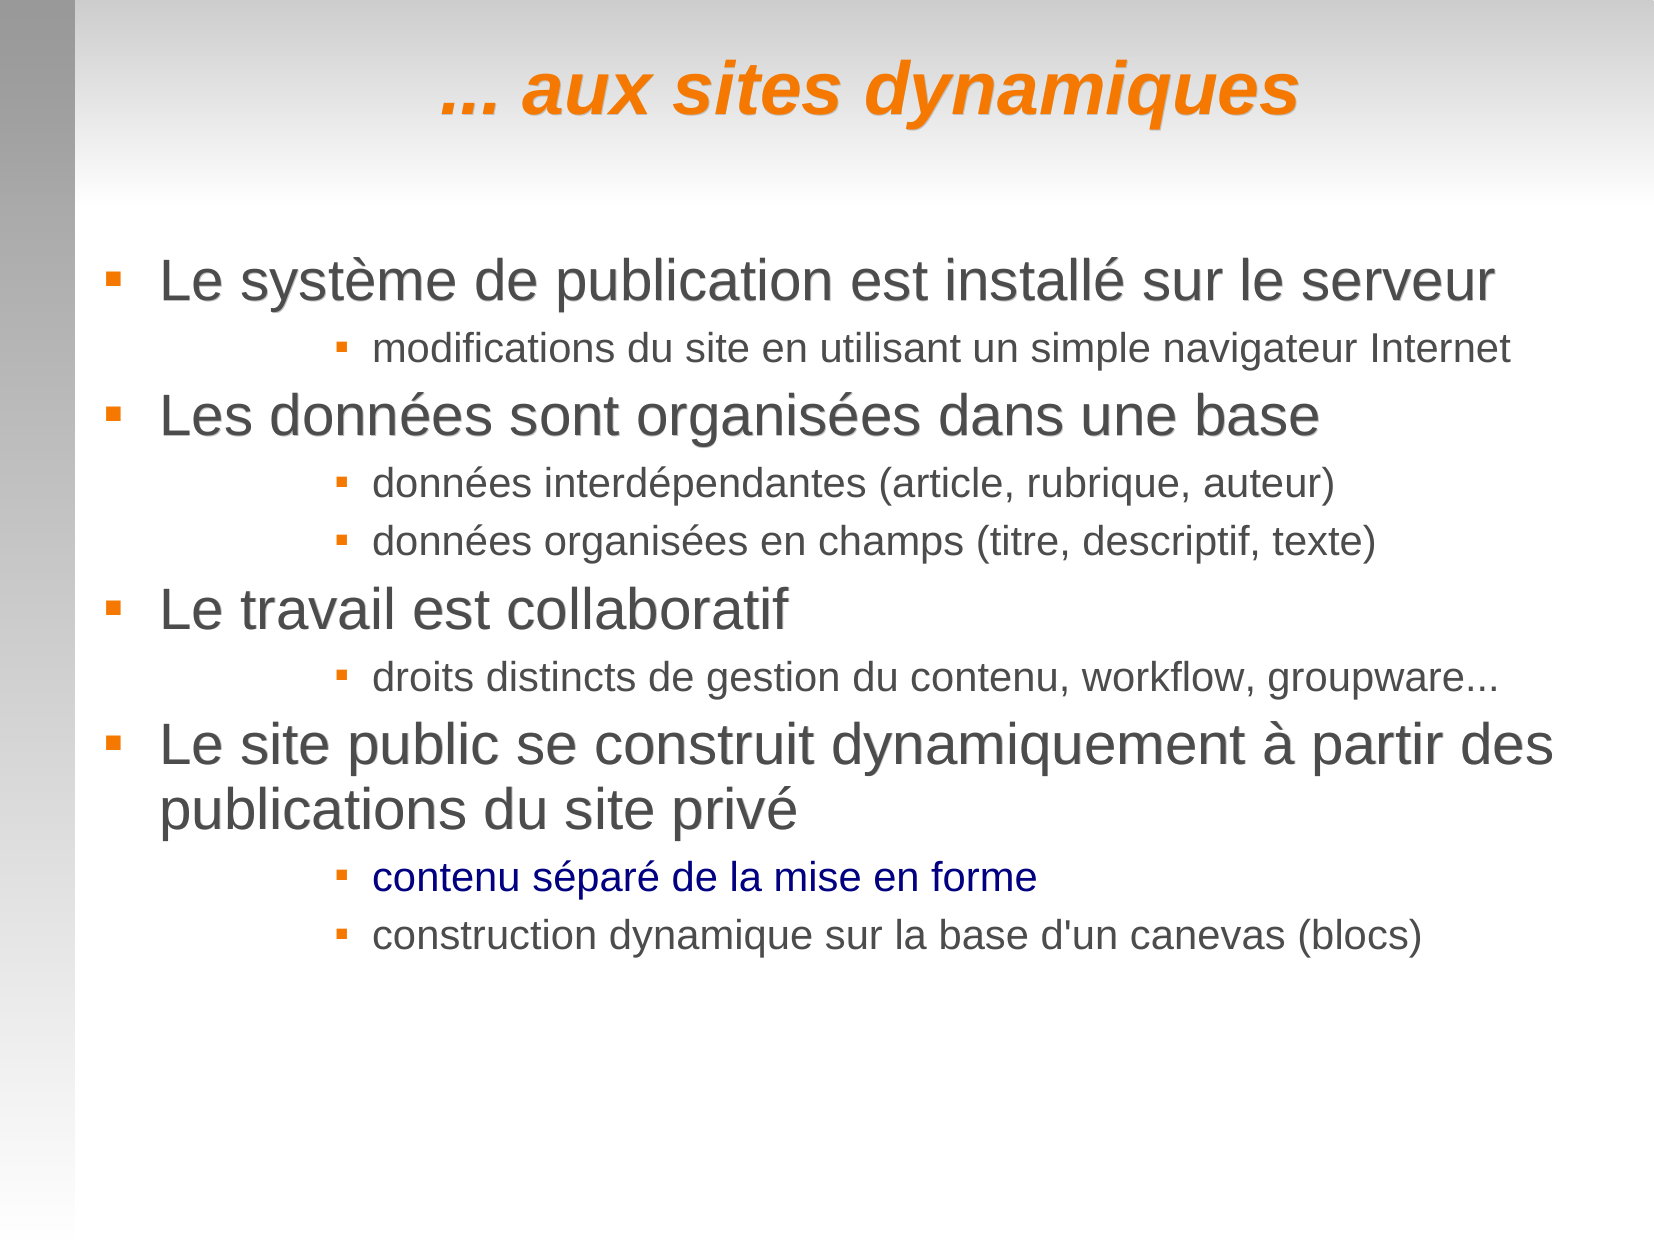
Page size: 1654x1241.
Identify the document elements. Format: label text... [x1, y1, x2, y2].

title ... aux sites dynamiques [88, 0, 1654, 178]
list Le système de publication est installé sur le serveur modifications du site en utilisant un simple navigateur Internet Les données sont organisées dans une base données interdépendantes (article, rubrique, auteur) données organisées en champs (titre, descriptif, texte) Le travail est collaboratif droits distincts de gestion du contenu, workflow, groupware... Le site public se construit dynamiquement à partir des publications du site privé contenu séparé de la mise en forme construction dynamique sur la base d'un canevas (blocs) [88, 248, 1625, 1067]
